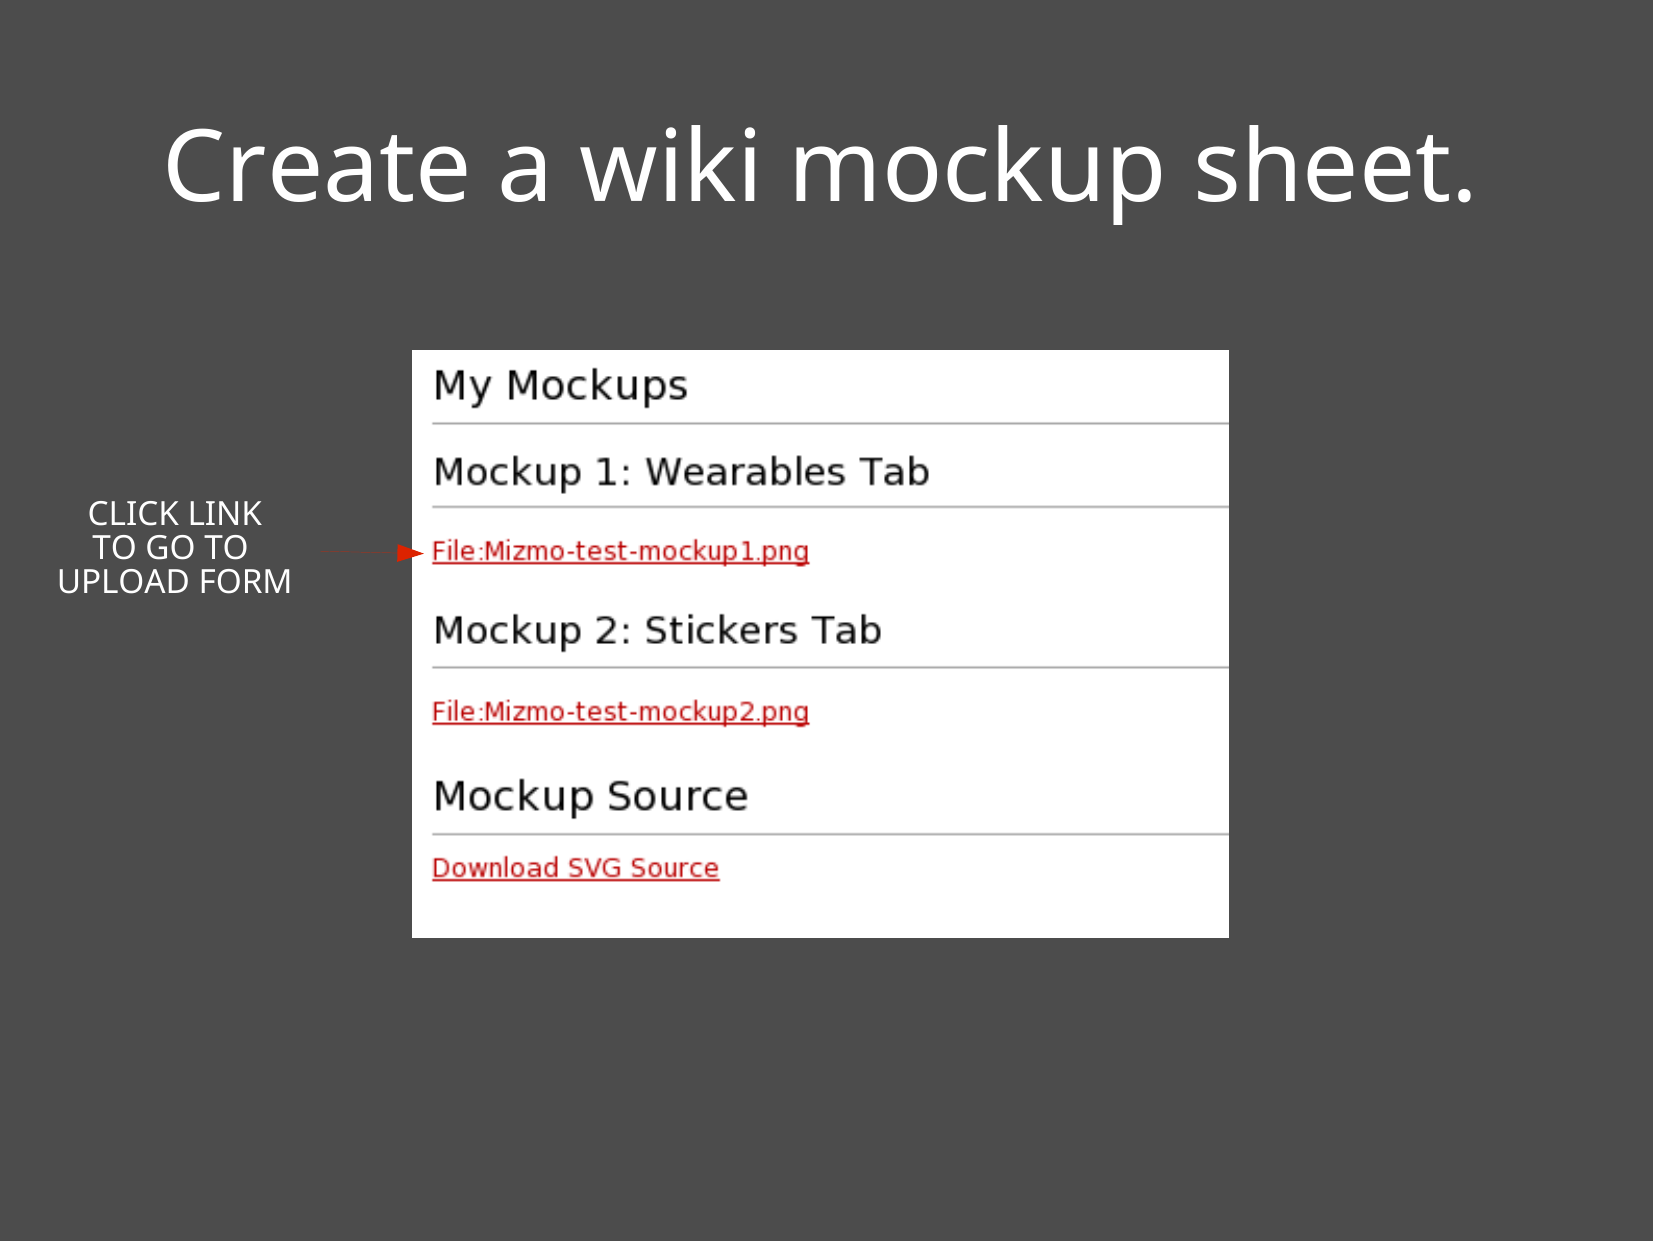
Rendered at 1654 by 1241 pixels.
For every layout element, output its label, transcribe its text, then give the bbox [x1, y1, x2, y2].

text_box CLICK LINK TO GO TO UPLOAD FORM [43, 487, 307, 611]
title Create a wiki mockup sheet. [71, 41, 1572, 304]
picture [412, 350, 1229, 938]
